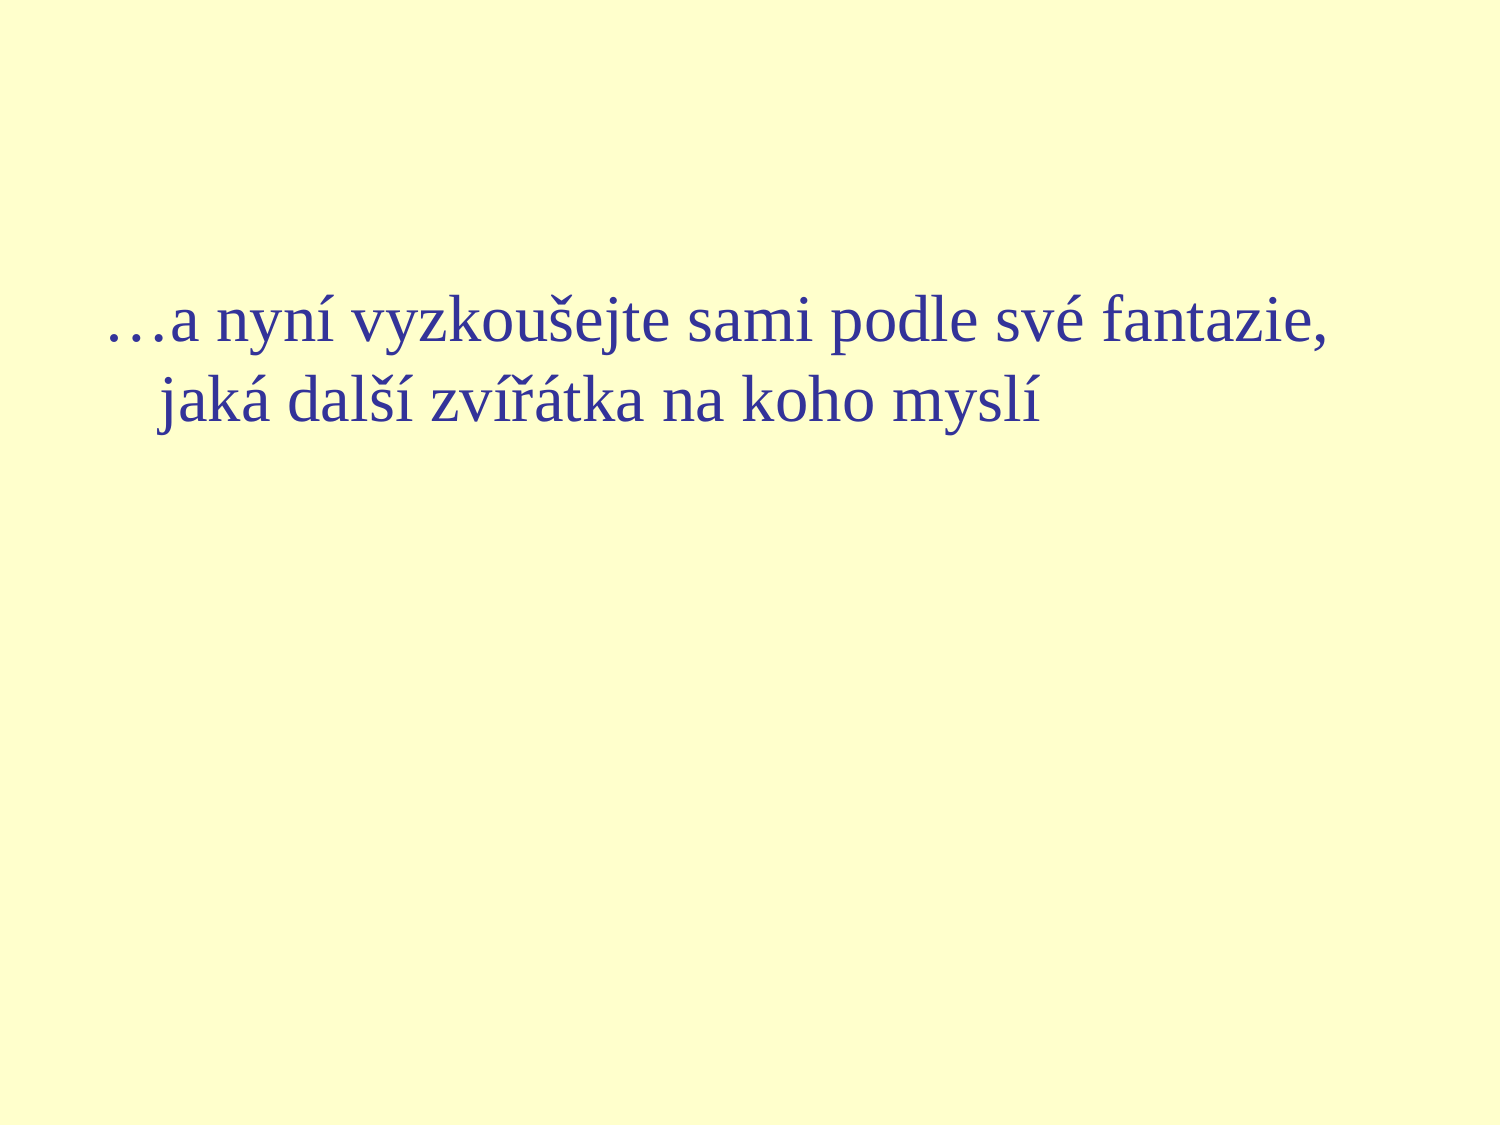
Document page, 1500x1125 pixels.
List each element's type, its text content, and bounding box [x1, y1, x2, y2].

text_box …a nyní vyzkoušejte sami podle své fantazie, jaká další zvířátka na koho myslí [88, 267, 1439, 1010]
